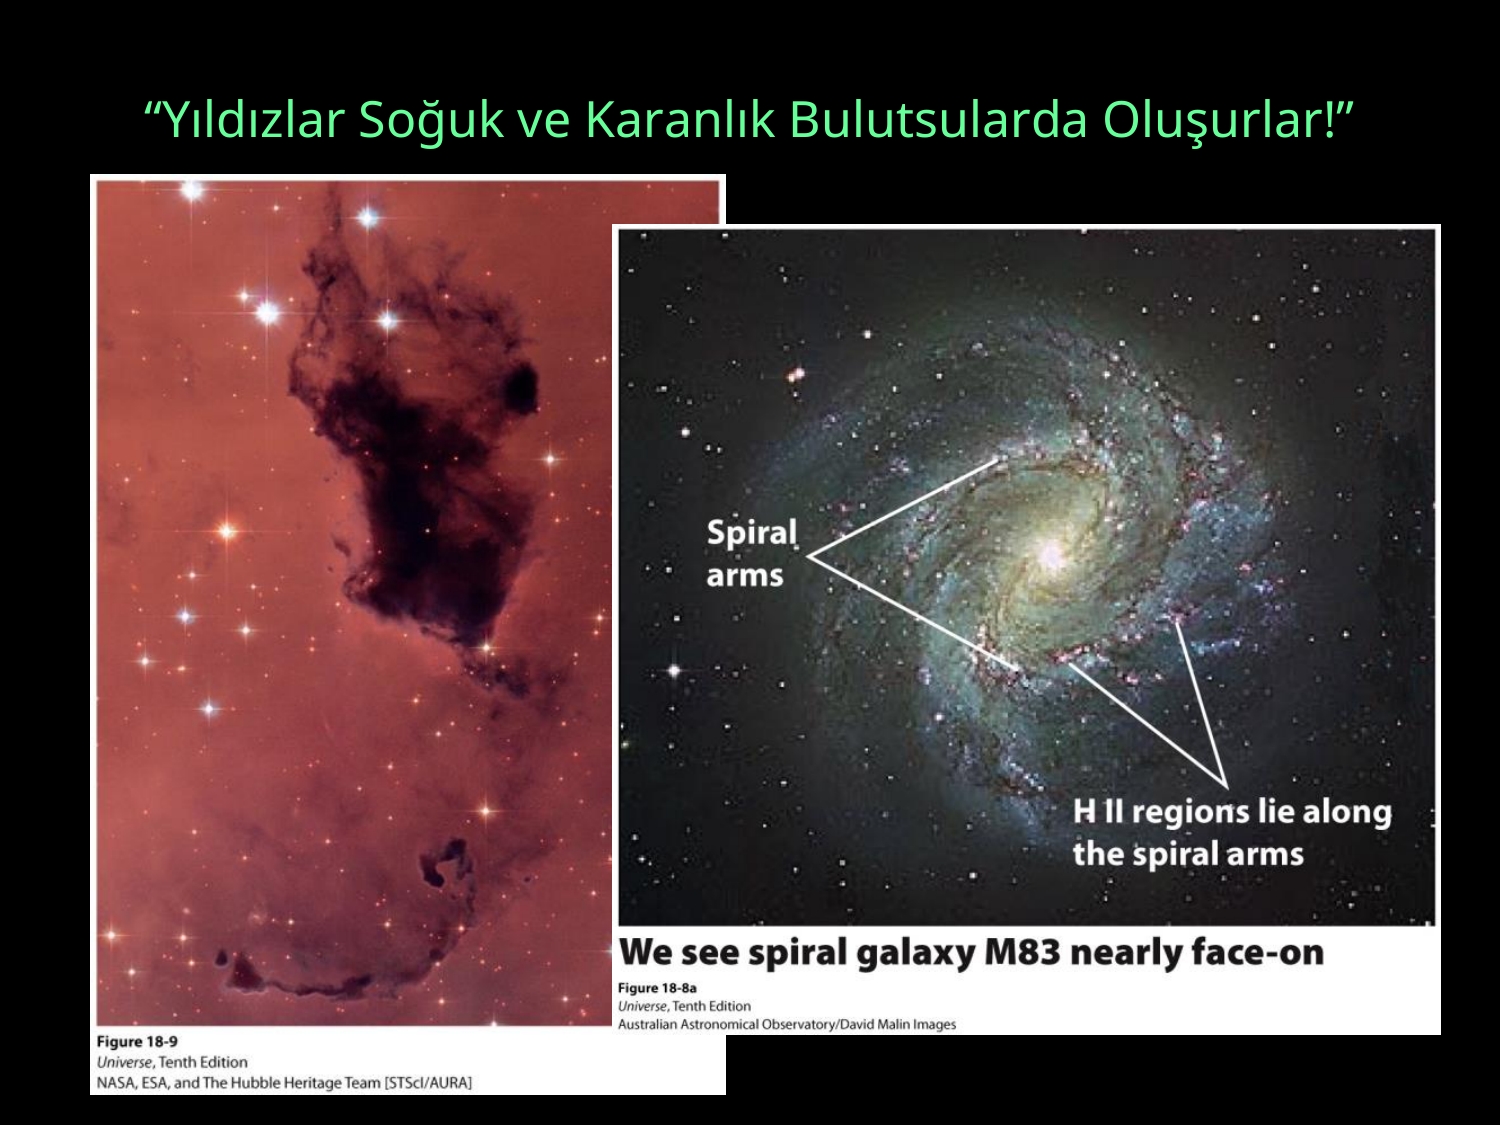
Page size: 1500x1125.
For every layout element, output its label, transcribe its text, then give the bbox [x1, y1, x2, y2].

title “Yıldızlar Soğuk ve Karanlık Bulutsularda Oluşurlar!” [30, 80, 1471, 165]
picture [90, 174, 1441, 1096]
